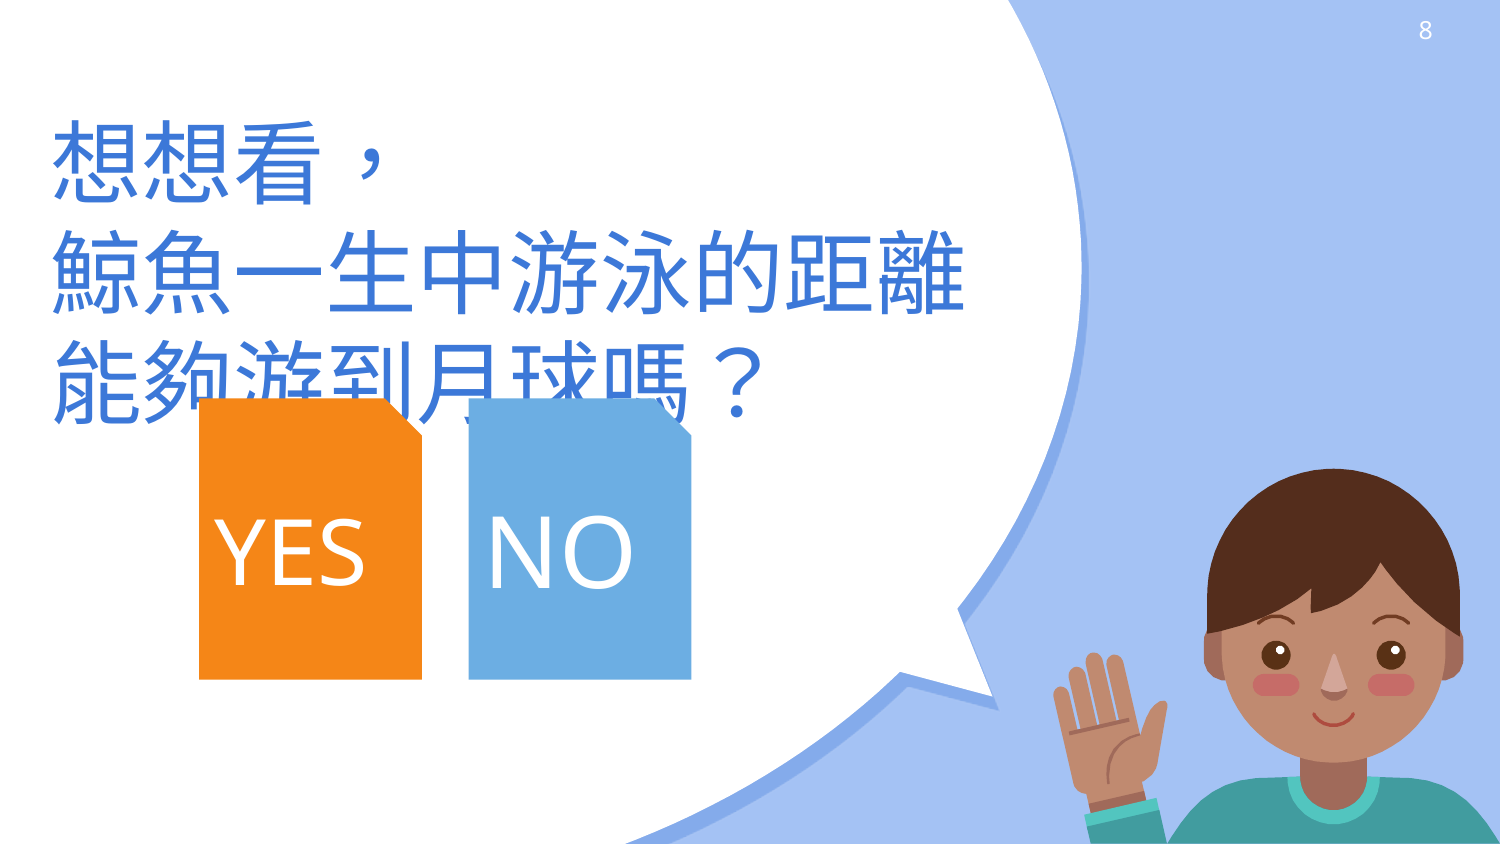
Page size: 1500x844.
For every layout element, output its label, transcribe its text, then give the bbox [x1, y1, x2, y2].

text_box YES [199, 398, 422, 680]
text_box [1053, 468, 1500, 844]
text_box 想想看， 鯨魚一生中游泳的距離 能夠游到月球嗎？ [35, 91, 1184, 282]
text_box 8 [1403, 0, 1494, 65]
text_box NO [468, 398, 692, 680]
